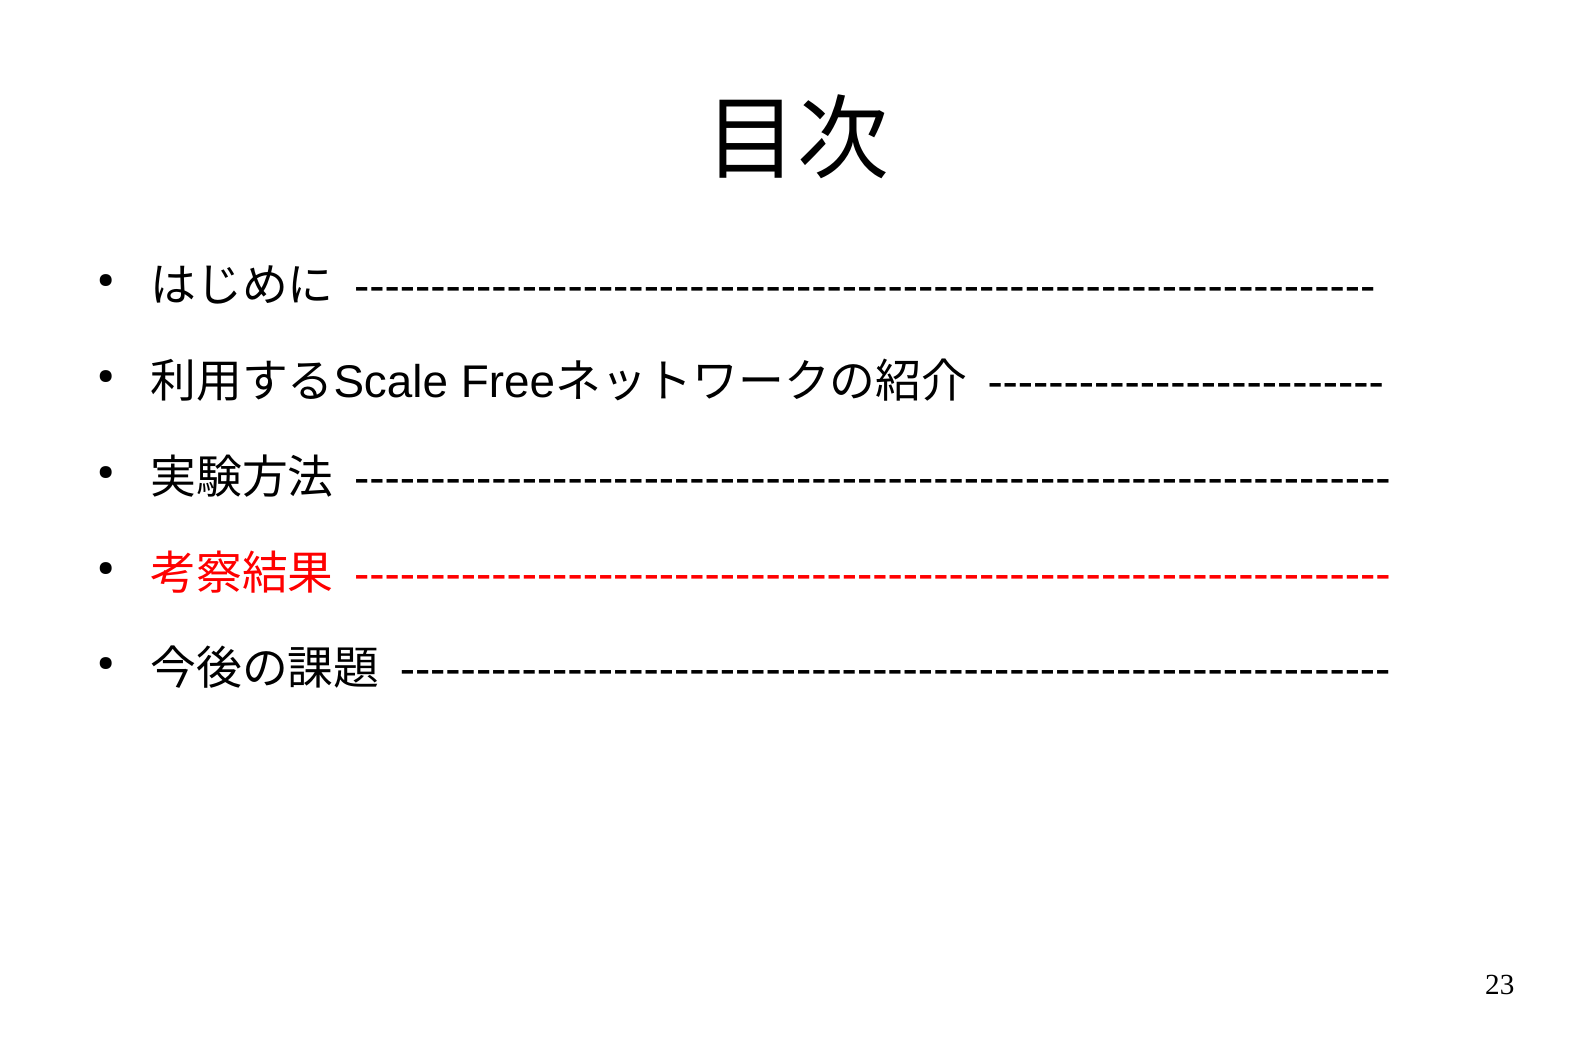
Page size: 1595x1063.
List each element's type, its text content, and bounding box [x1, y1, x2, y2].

title 目次 [79, 42, 1515, 220]
list はじめに ------------------------------------------------------------------- 利用するScale Freeネットワークの紹介 -------------------------- 実験方法 -------------------------------------------------------------------- 考察結果 -------------------------------------------------------------------- 今後の課題 ----------------------------------------------------------------- [79, 248, 1515, 936]
